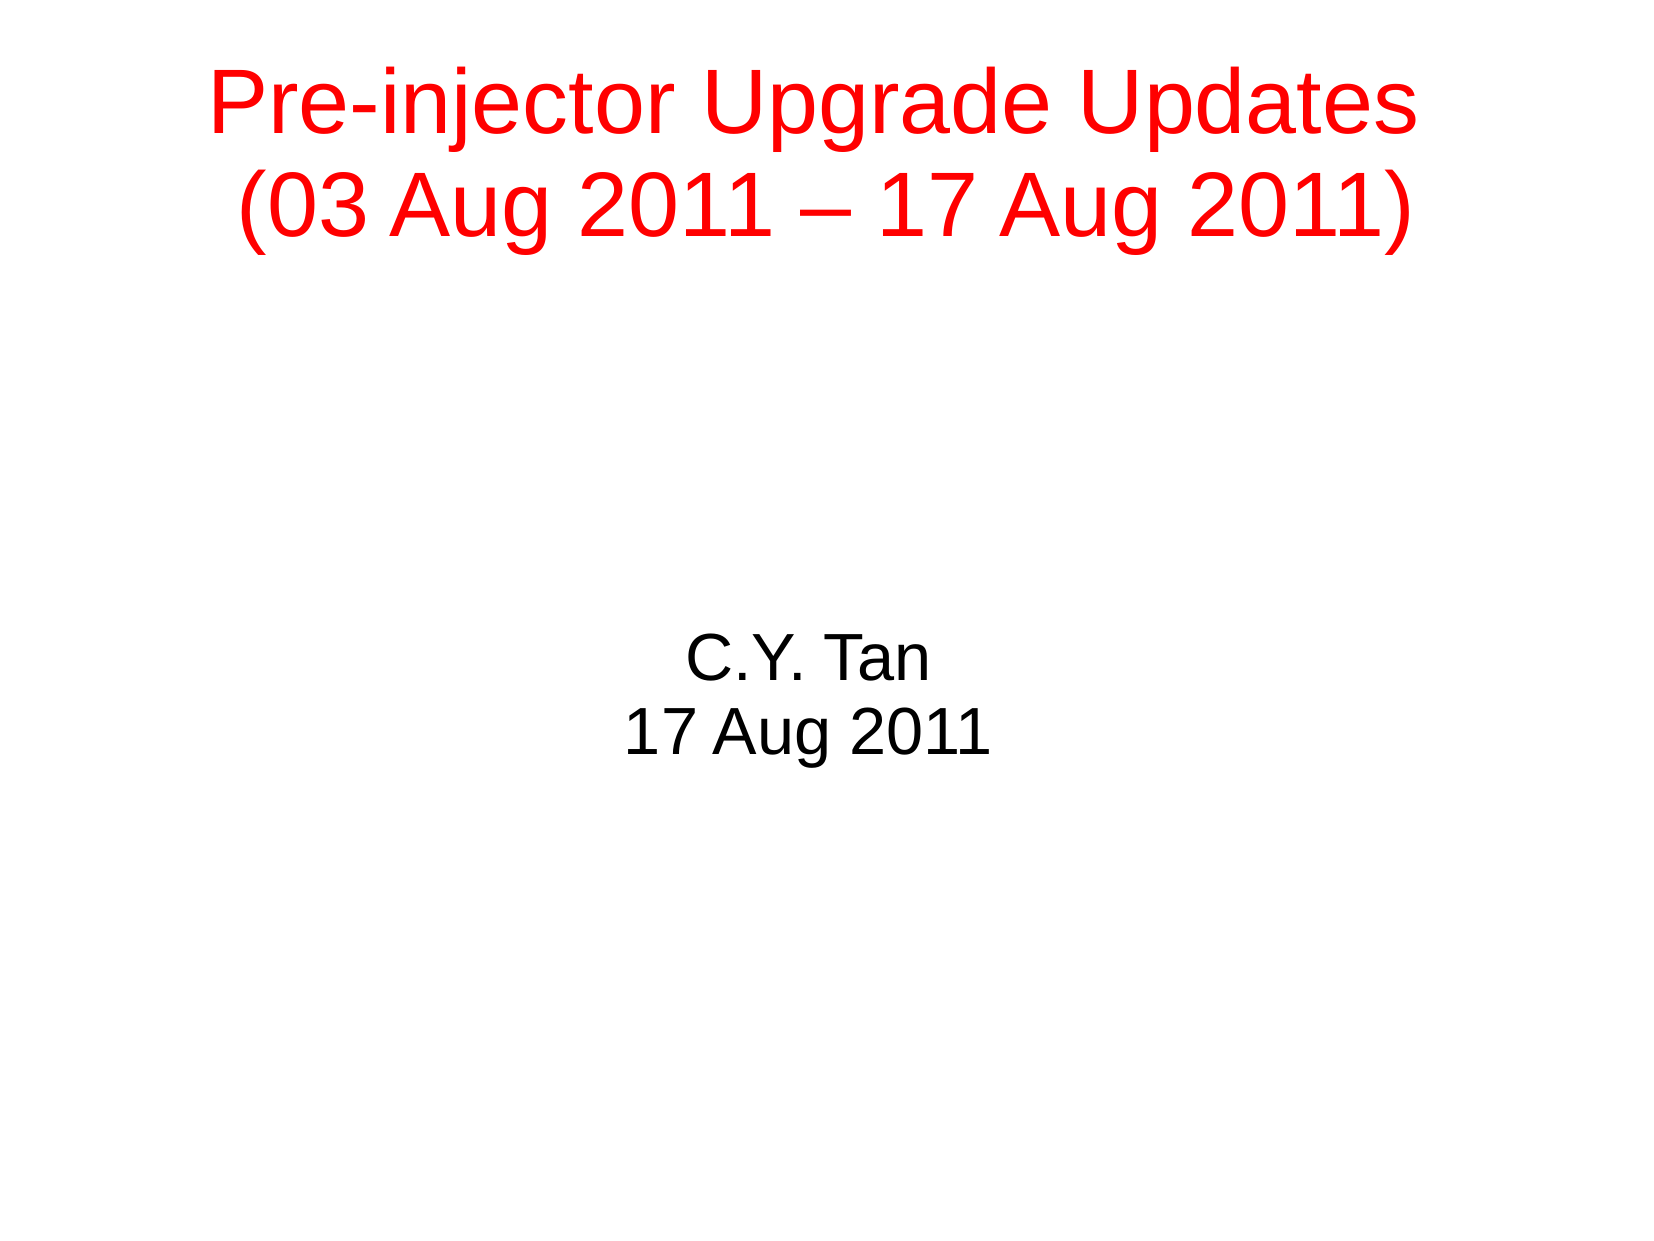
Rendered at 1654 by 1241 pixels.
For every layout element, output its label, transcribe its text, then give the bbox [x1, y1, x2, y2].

subtitle C.Y. Tan 17 Aug 2011 [64, 292, 1553, 1097]
title Pre-injector Upgrade Updates (03 Aug 2011 – 17 Aug 2011) [82, 50, 1571, 256]
